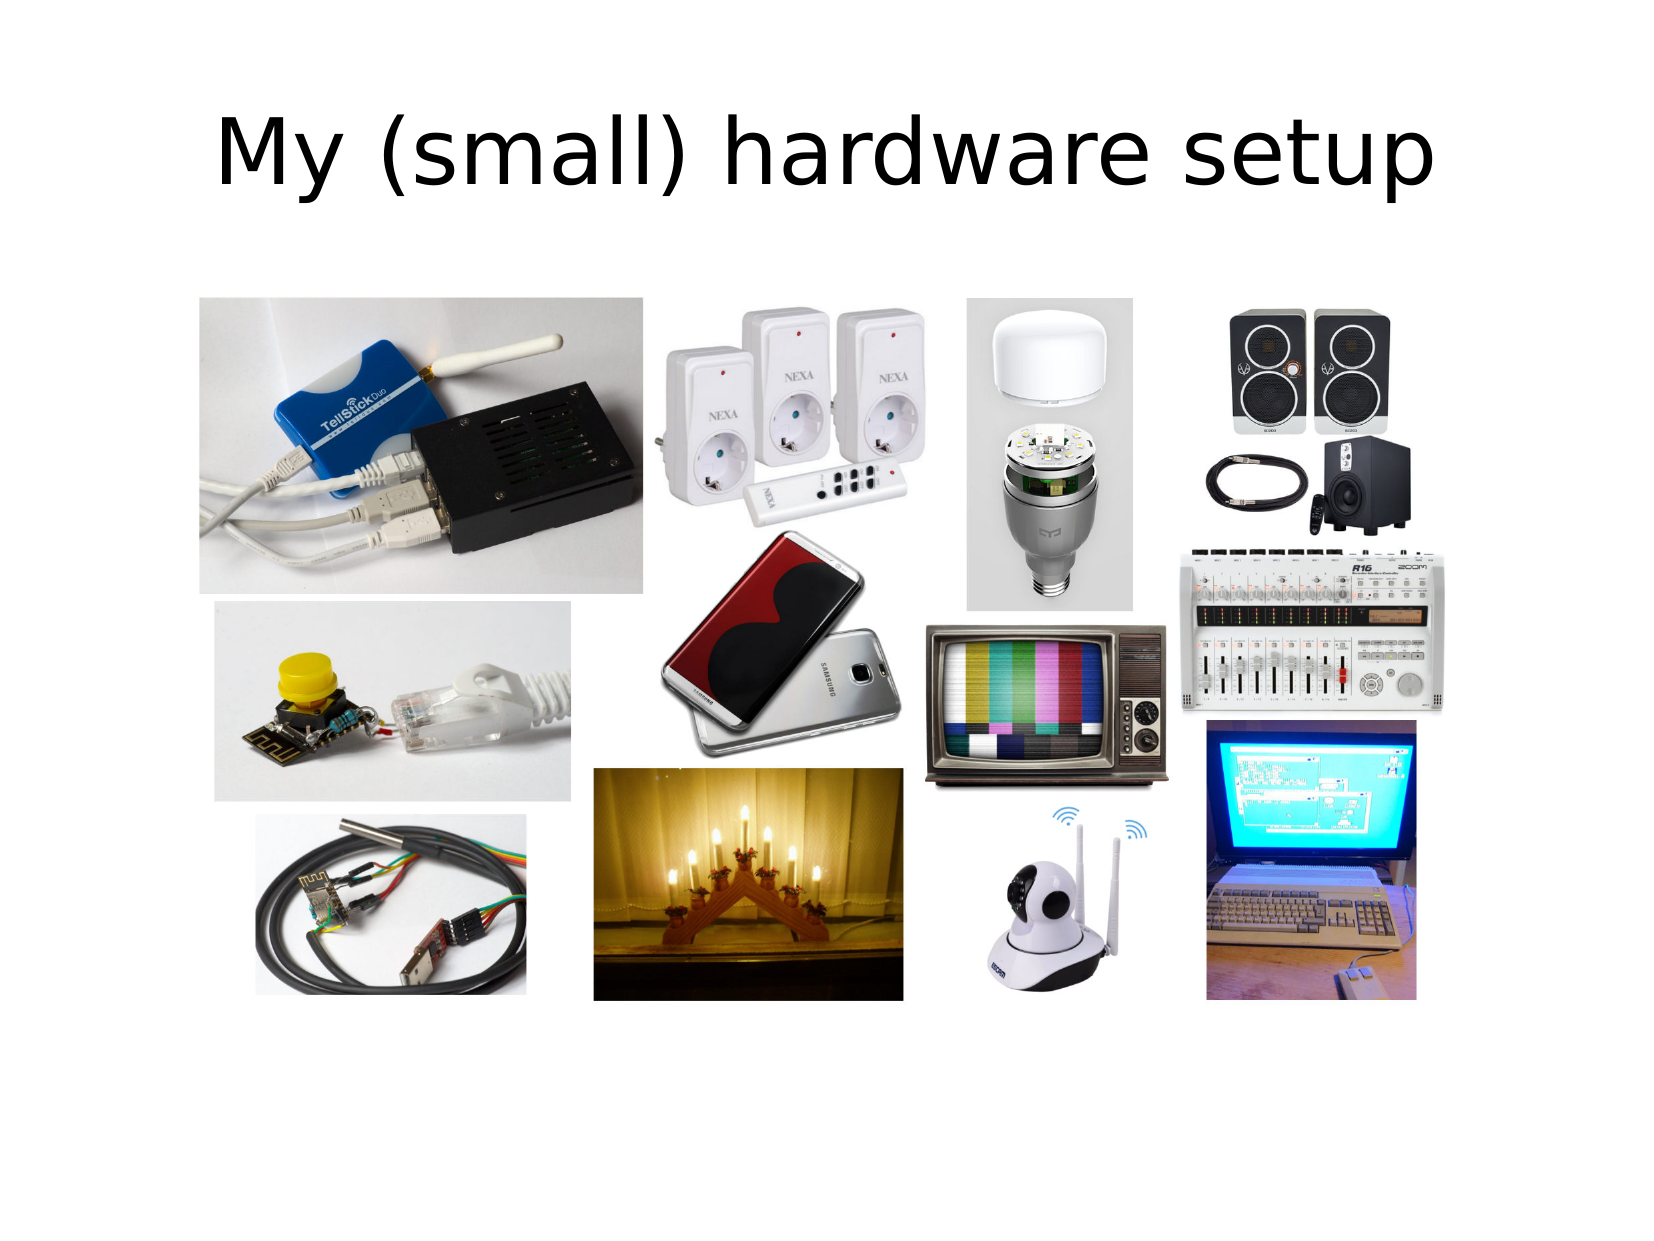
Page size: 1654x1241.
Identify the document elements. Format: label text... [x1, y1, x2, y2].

picture [187, 290, 1466, 1010]
title My (small) hardware setup [82, 49, 1571, 257]
